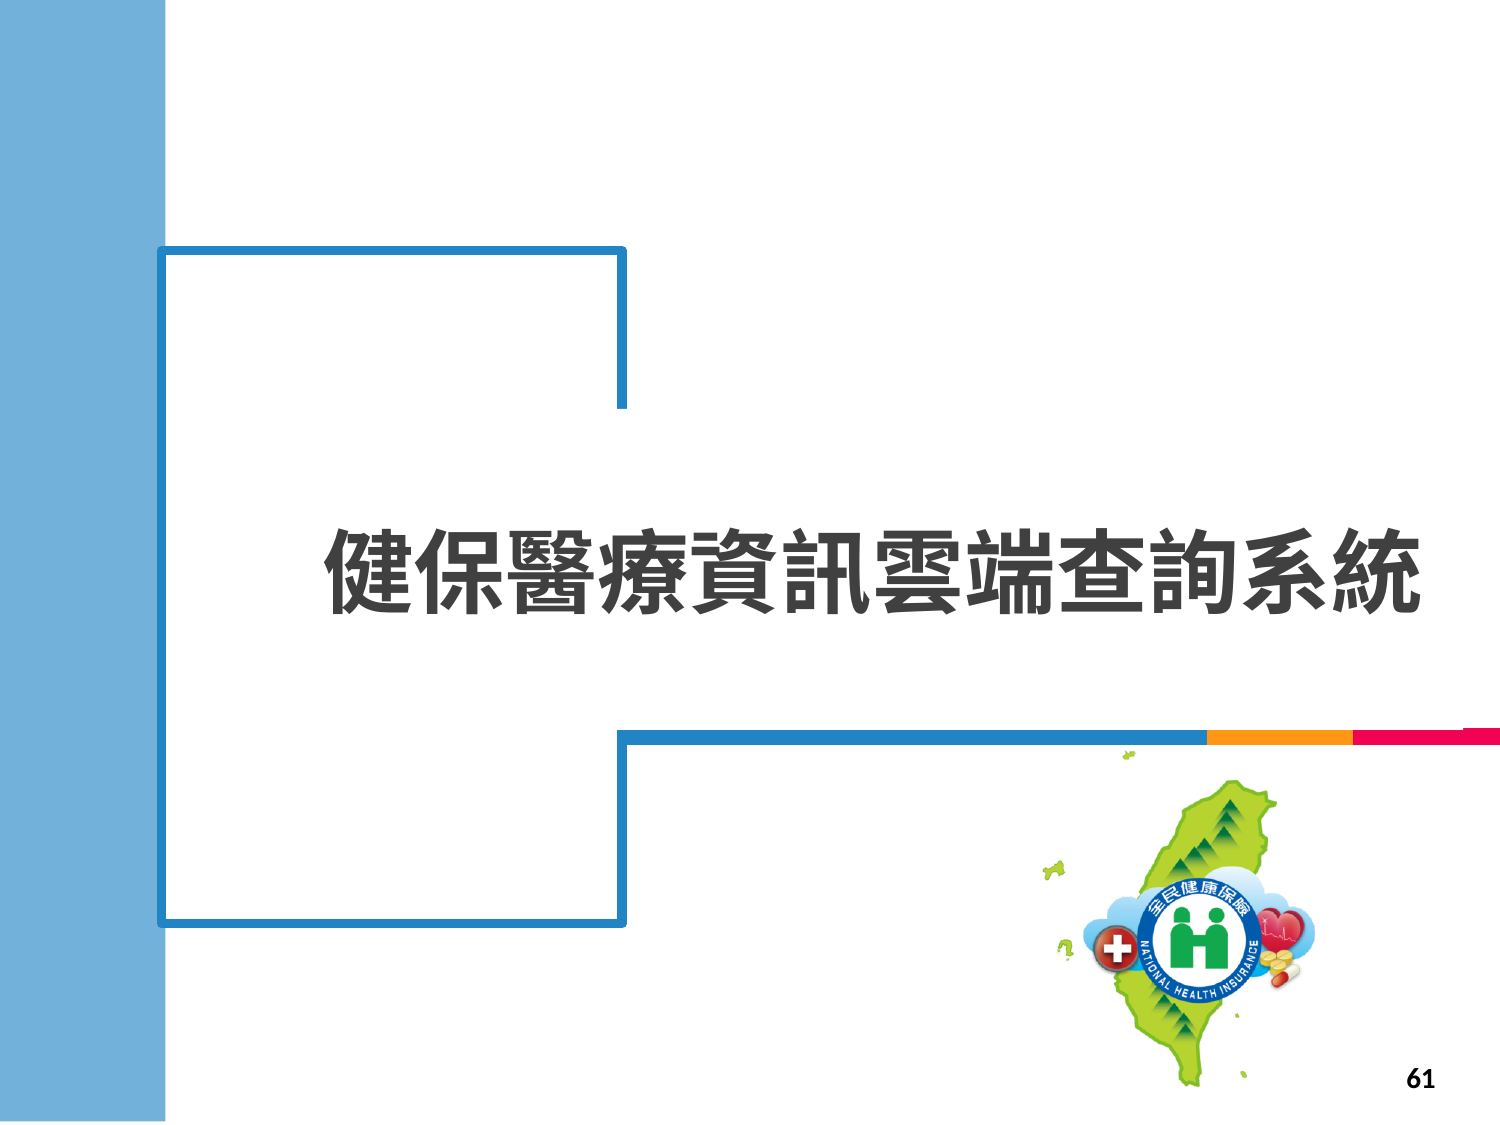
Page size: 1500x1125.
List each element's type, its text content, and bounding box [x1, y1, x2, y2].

list 健保醫療資訊雲端查詢系統 [169, 408, 1464, 730]
text_box <編號> [1391, 1043, 1482, 1113]
text_box [0, 0, 165, 1121]
picture [998, 724, 1359, 1113]
